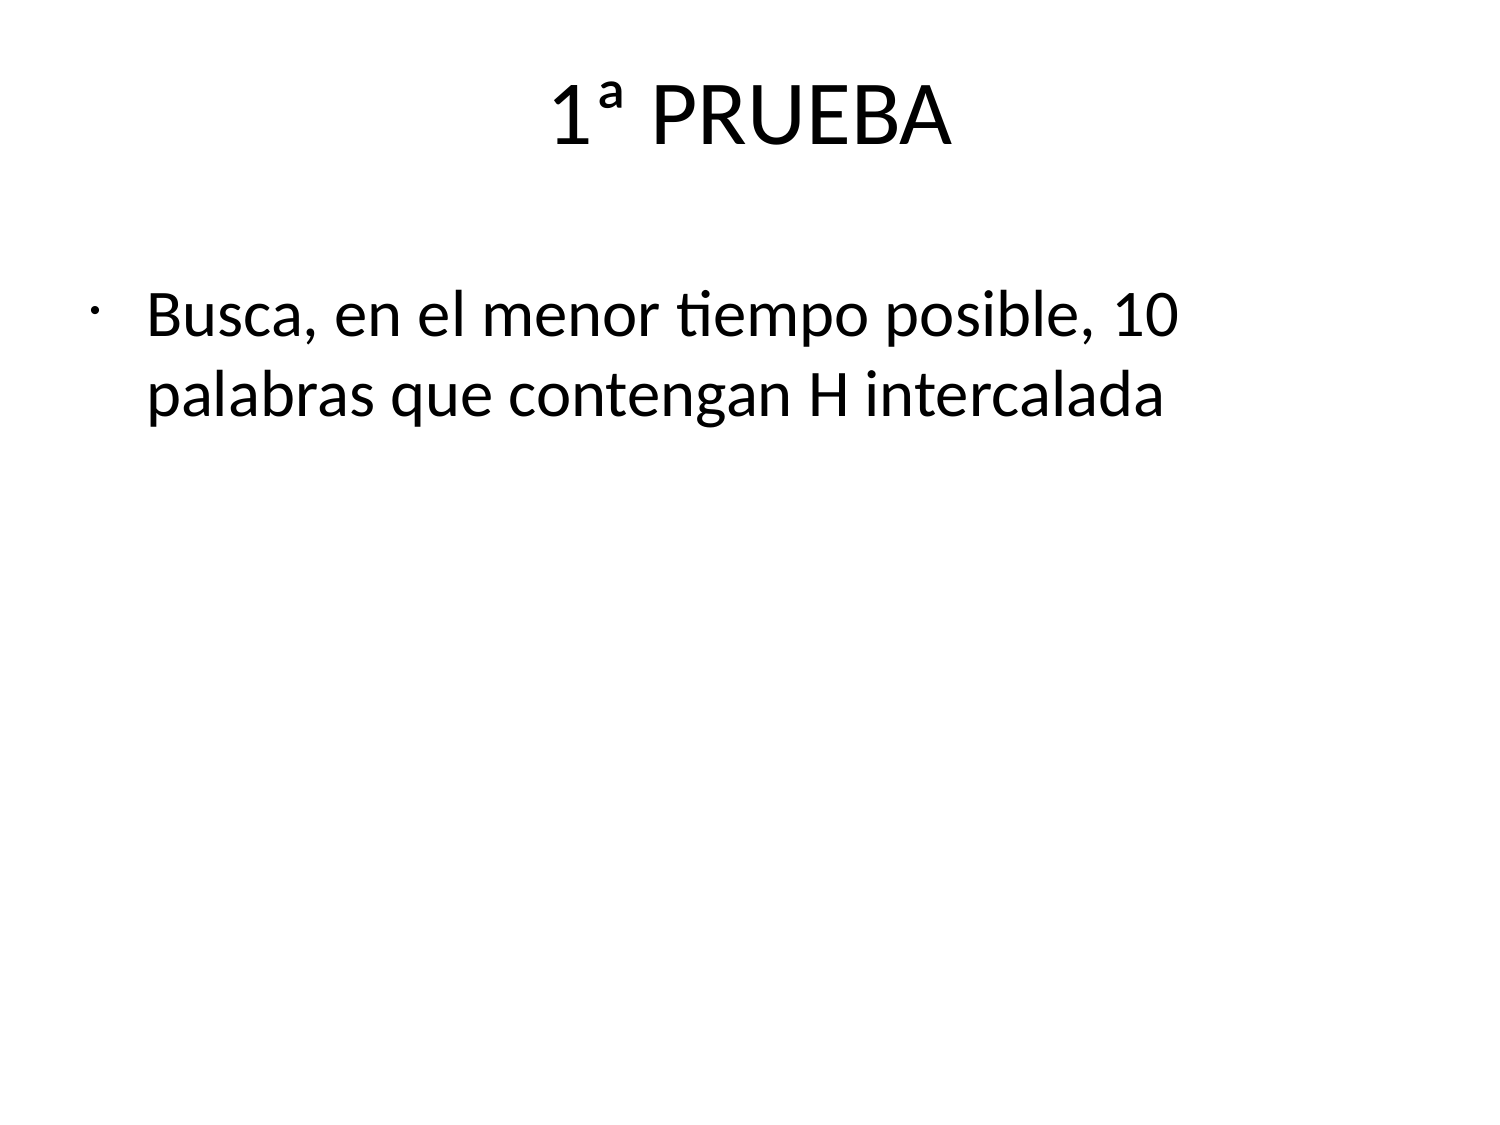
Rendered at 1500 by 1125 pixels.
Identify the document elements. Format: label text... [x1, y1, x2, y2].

title 1ª PRUEBA [75, 45, 1425, 233]
list Busca, en el menor tiempo posible, 10 palabras que contengan H intercalada [75, 262, 1425, 1005]
